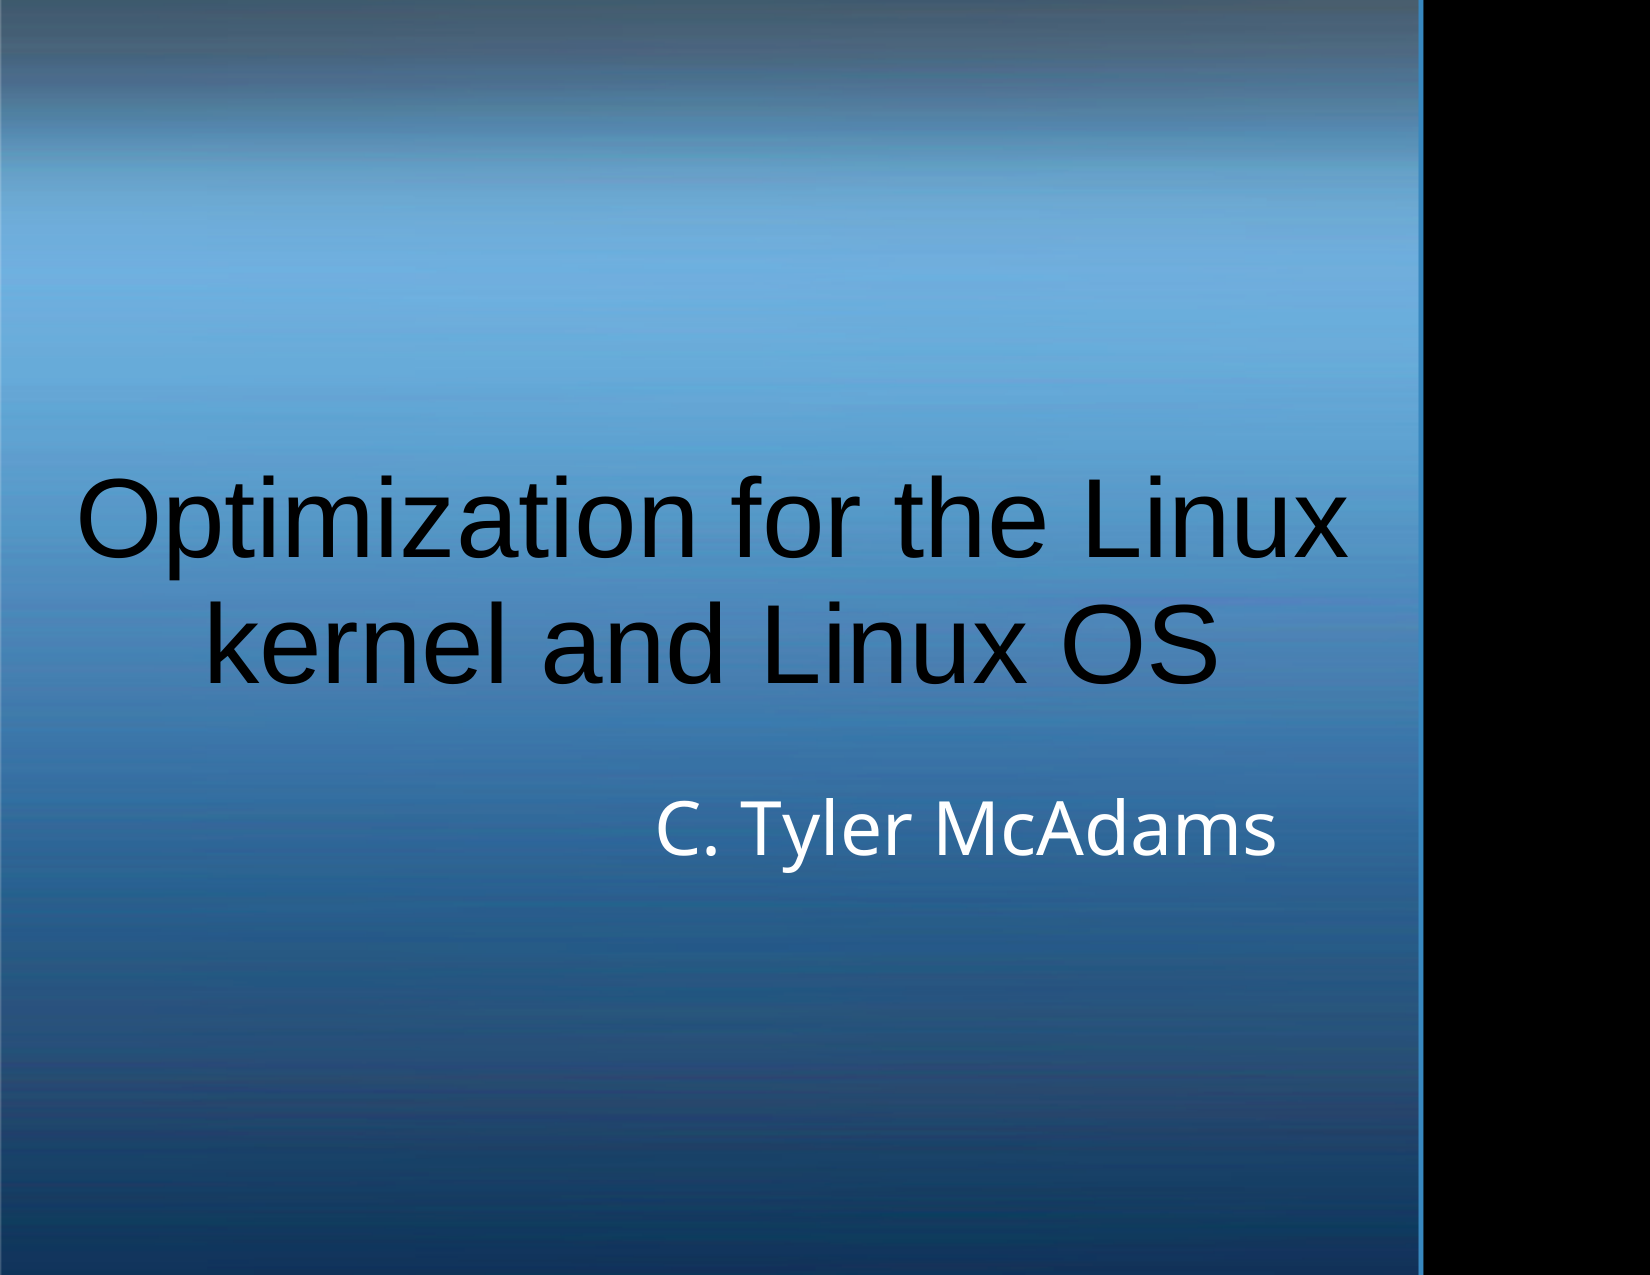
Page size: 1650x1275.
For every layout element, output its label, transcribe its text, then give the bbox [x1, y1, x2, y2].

title C. Tyler McAdams [337, 687, 1280, 863]
title Optimization for the Linux kernel and Linux OS [0, 441, 1426, 721]
picture [0, 0, 1650, 1275]
